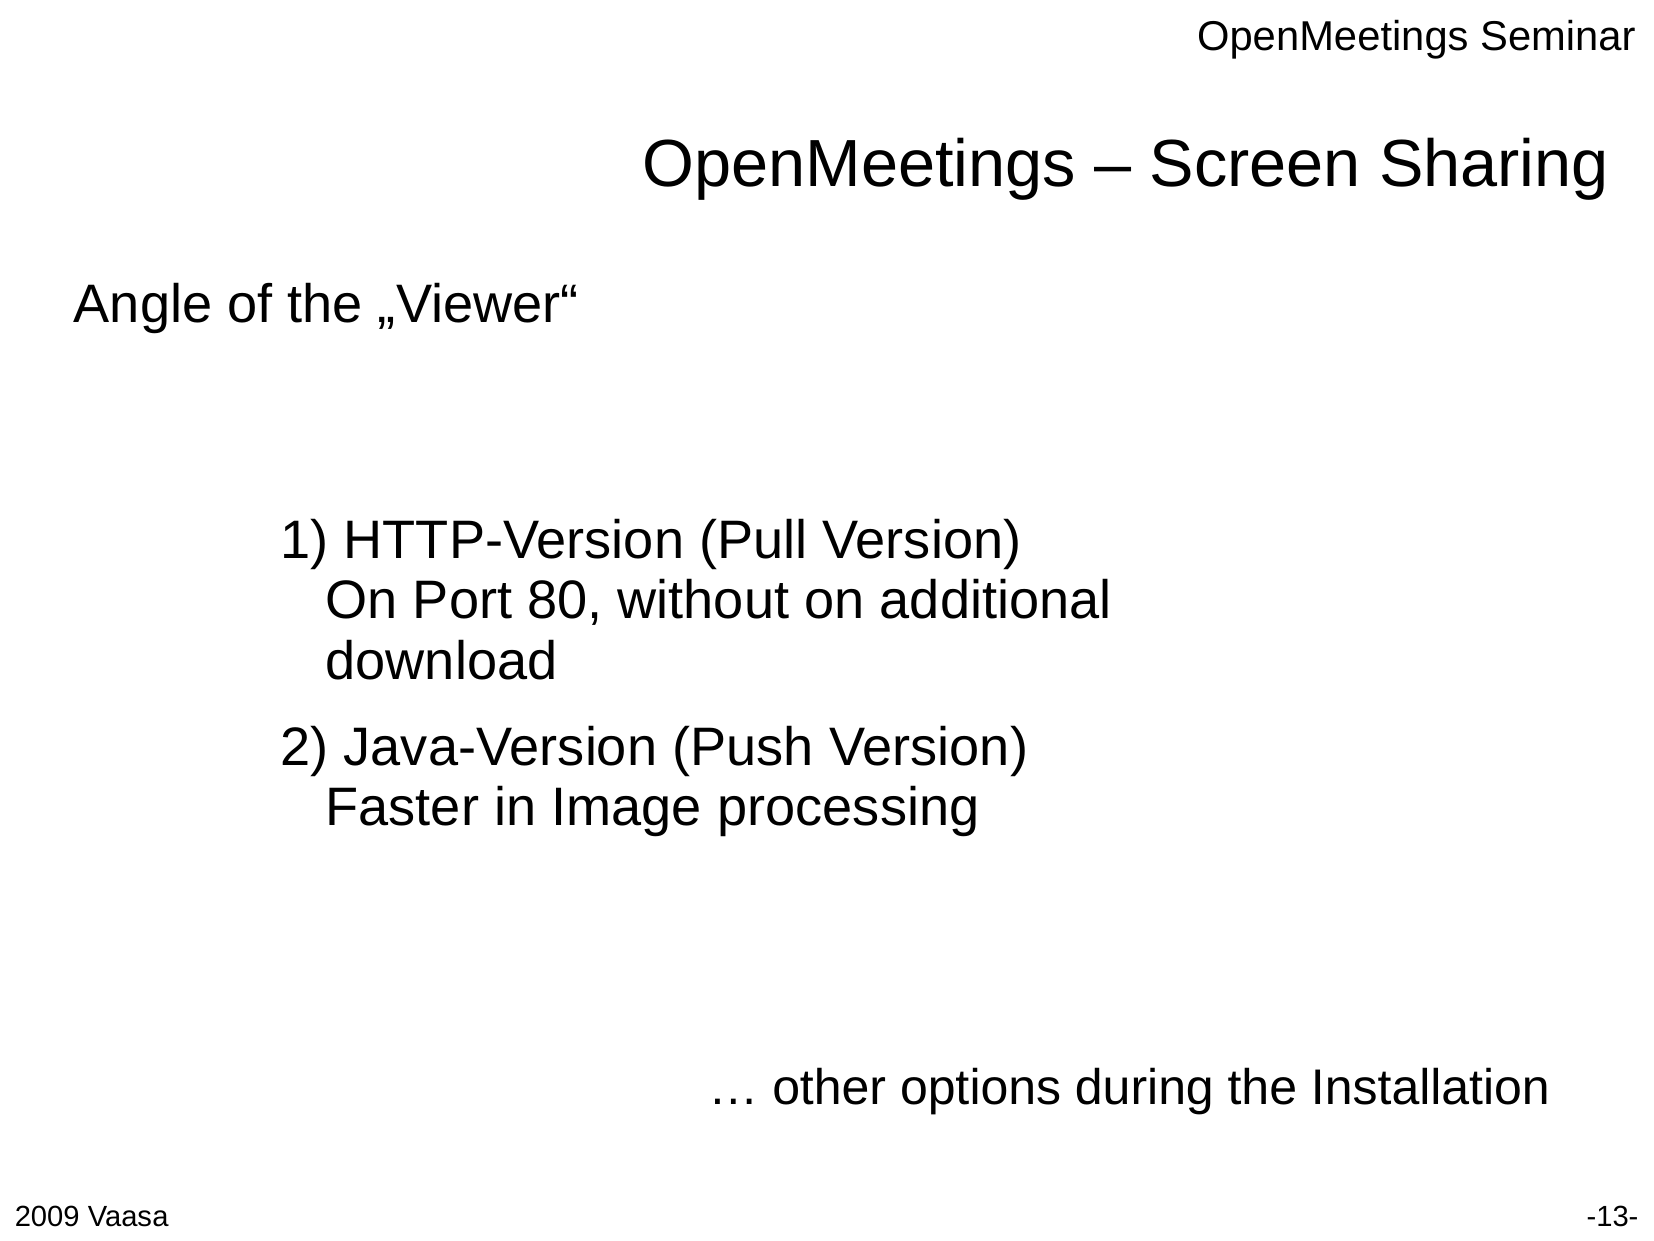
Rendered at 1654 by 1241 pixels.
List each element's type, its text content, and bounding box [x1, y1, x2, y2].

text_box -13- [1181, 1192, 1654, 1241]
text_box … other options during the Installation [442, 1051, 1565, 1123]
text_box 2009 Vaasa [0, 1192, 473, 1241]
text_box 2) Java-Version (Push Version) Faster in Image processing [265, 708, 1270, 906]
text_box Angle of the „Viewer“ [59, 265, 827, 414]
title OpenMeetings Seminar [915, 5, 1636, 65]
text_box OpenMeetings – Screen Sharing [295, 118, 1625, 208]
text_box 1) HTTP-Version (Pull Version) On Port 80, without on additional download [265, 501, 1241, 699]
